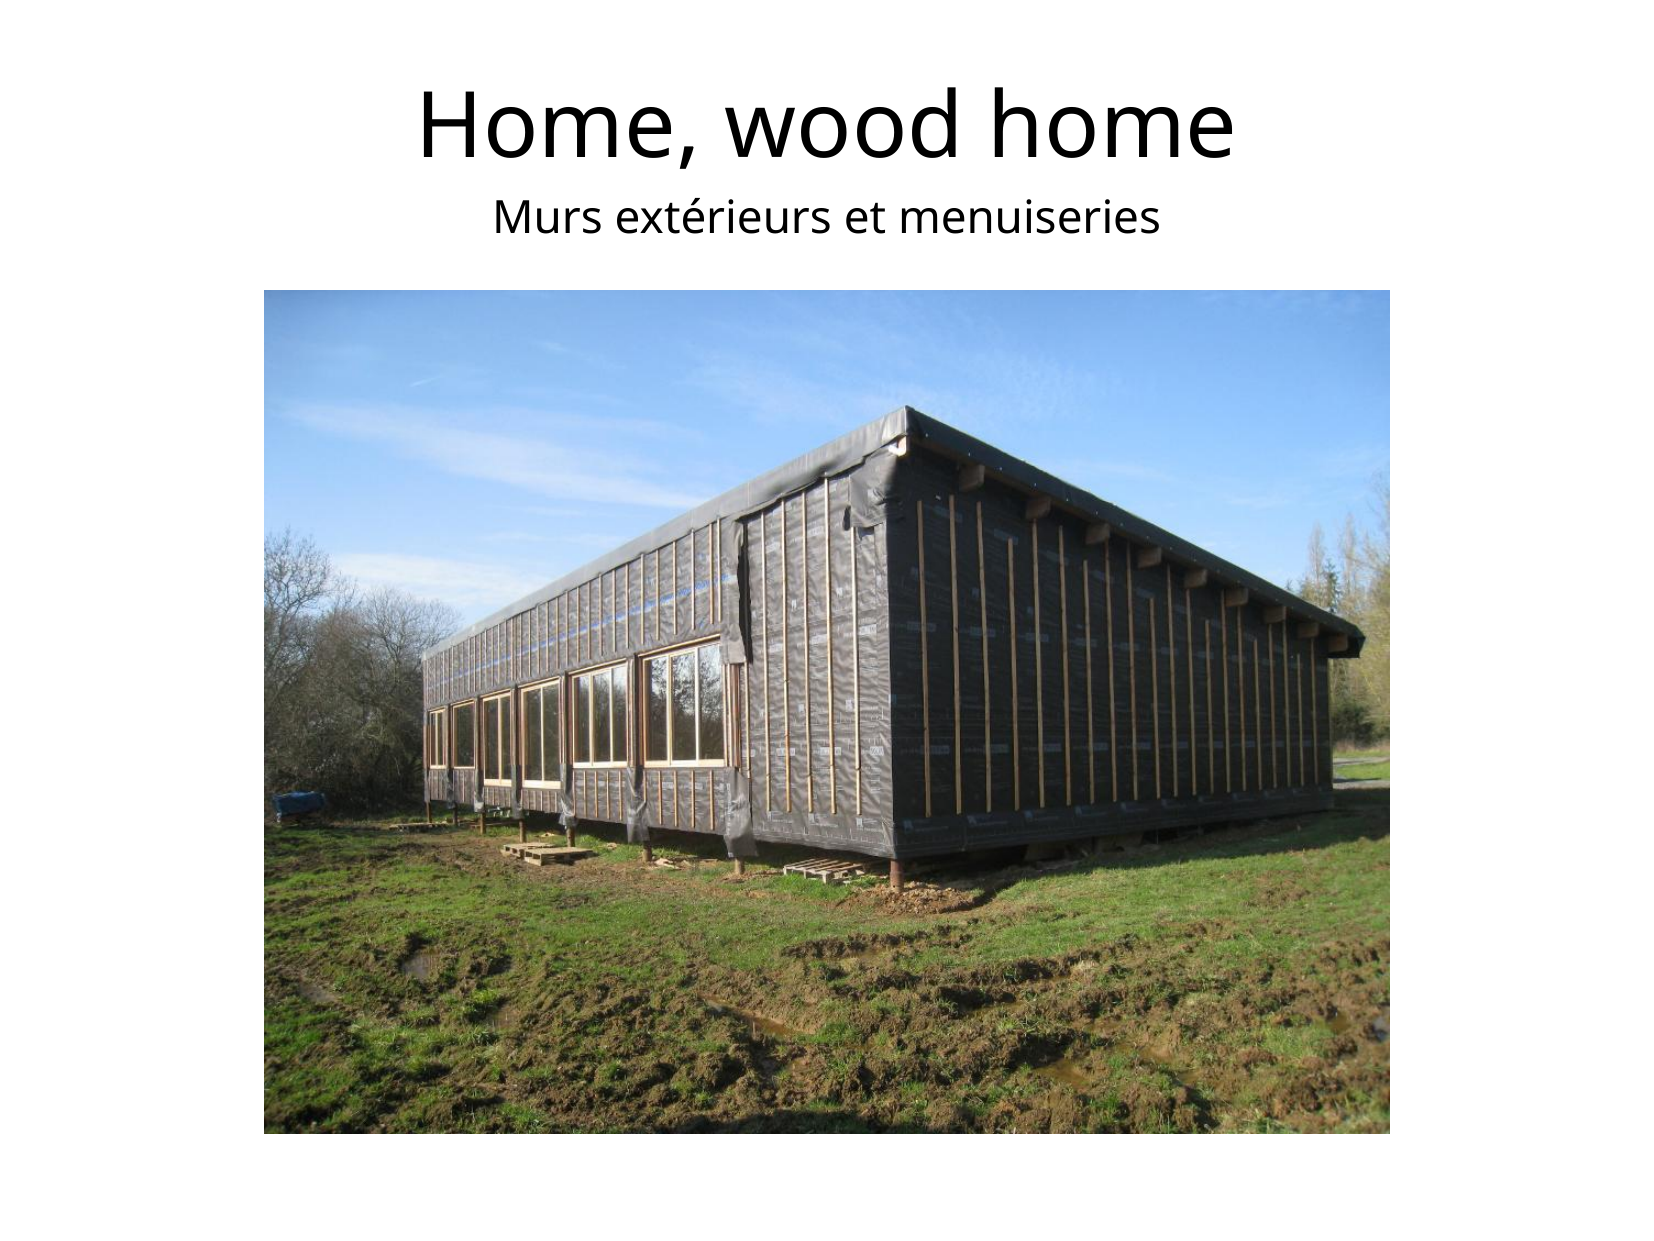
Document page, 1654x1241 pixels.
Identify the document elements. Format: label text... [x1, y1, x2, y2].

title Home, wood home Murs extérieurs et menuiseries [82, 49, 1571, 257]
picture [264, 290, 1390, 1134]
